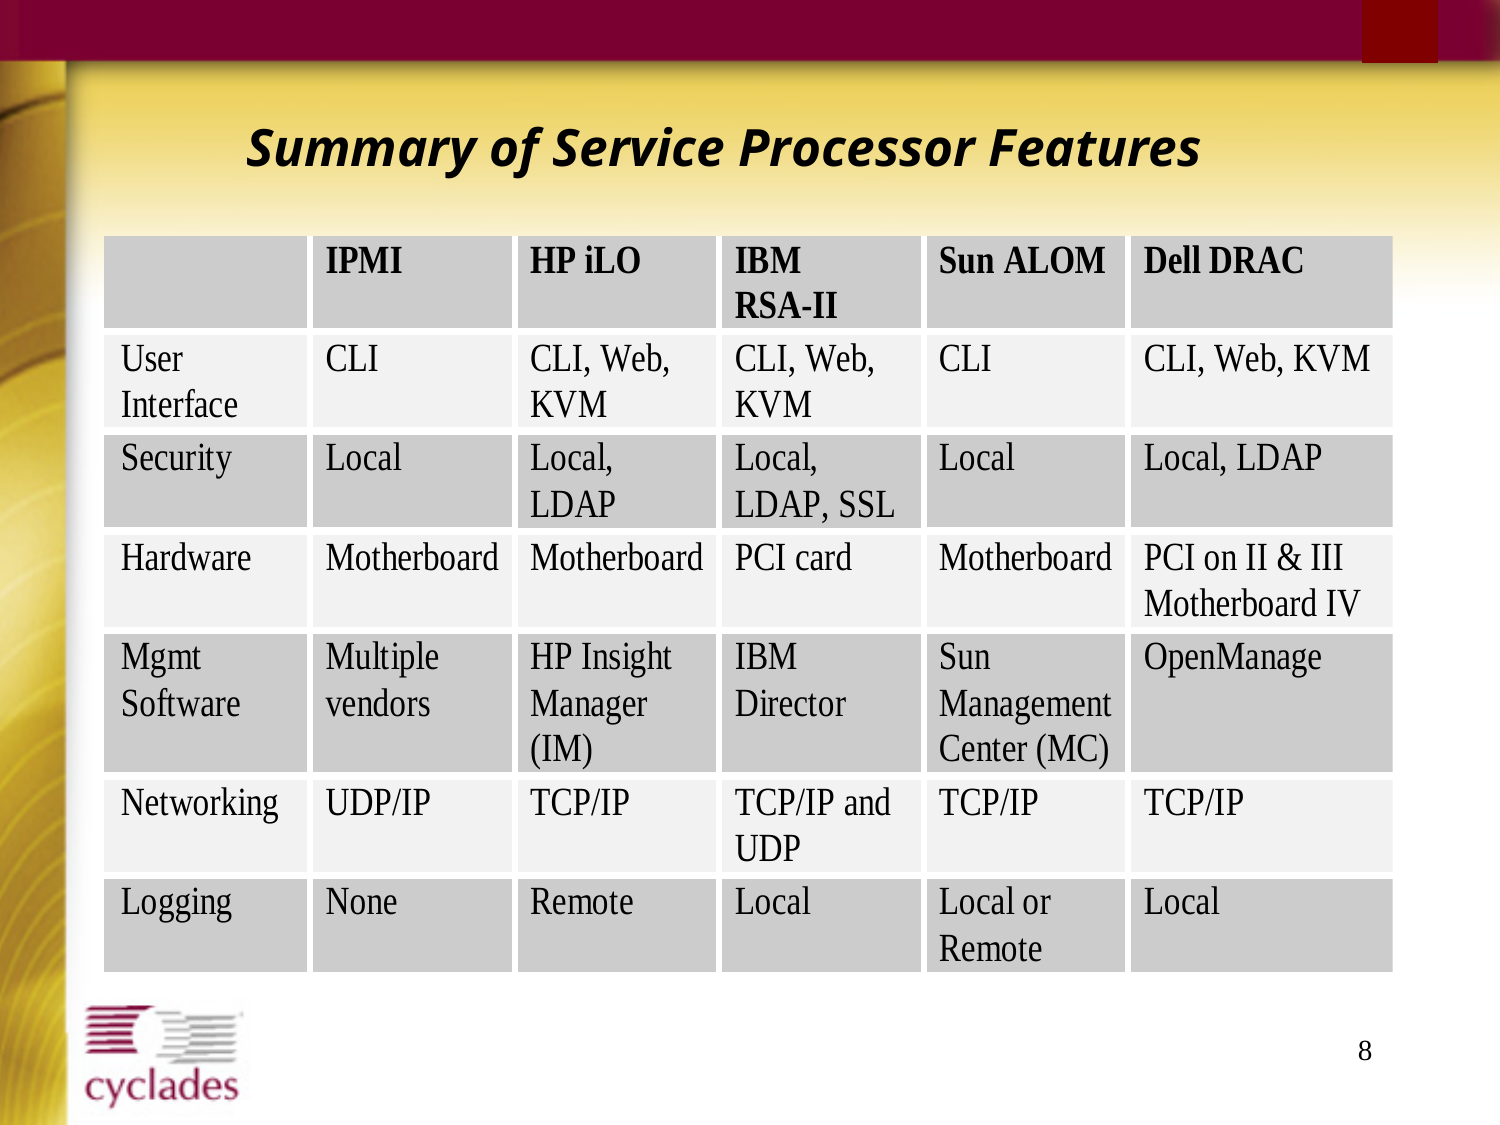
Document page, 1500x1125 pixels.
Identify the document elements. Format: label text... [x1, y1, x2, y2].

chart [103, 236, 1393, 1019]
title Summary of Service Processor Features [112, 99, 1388, 188]
picture [0, 0, 1500, 1125]
